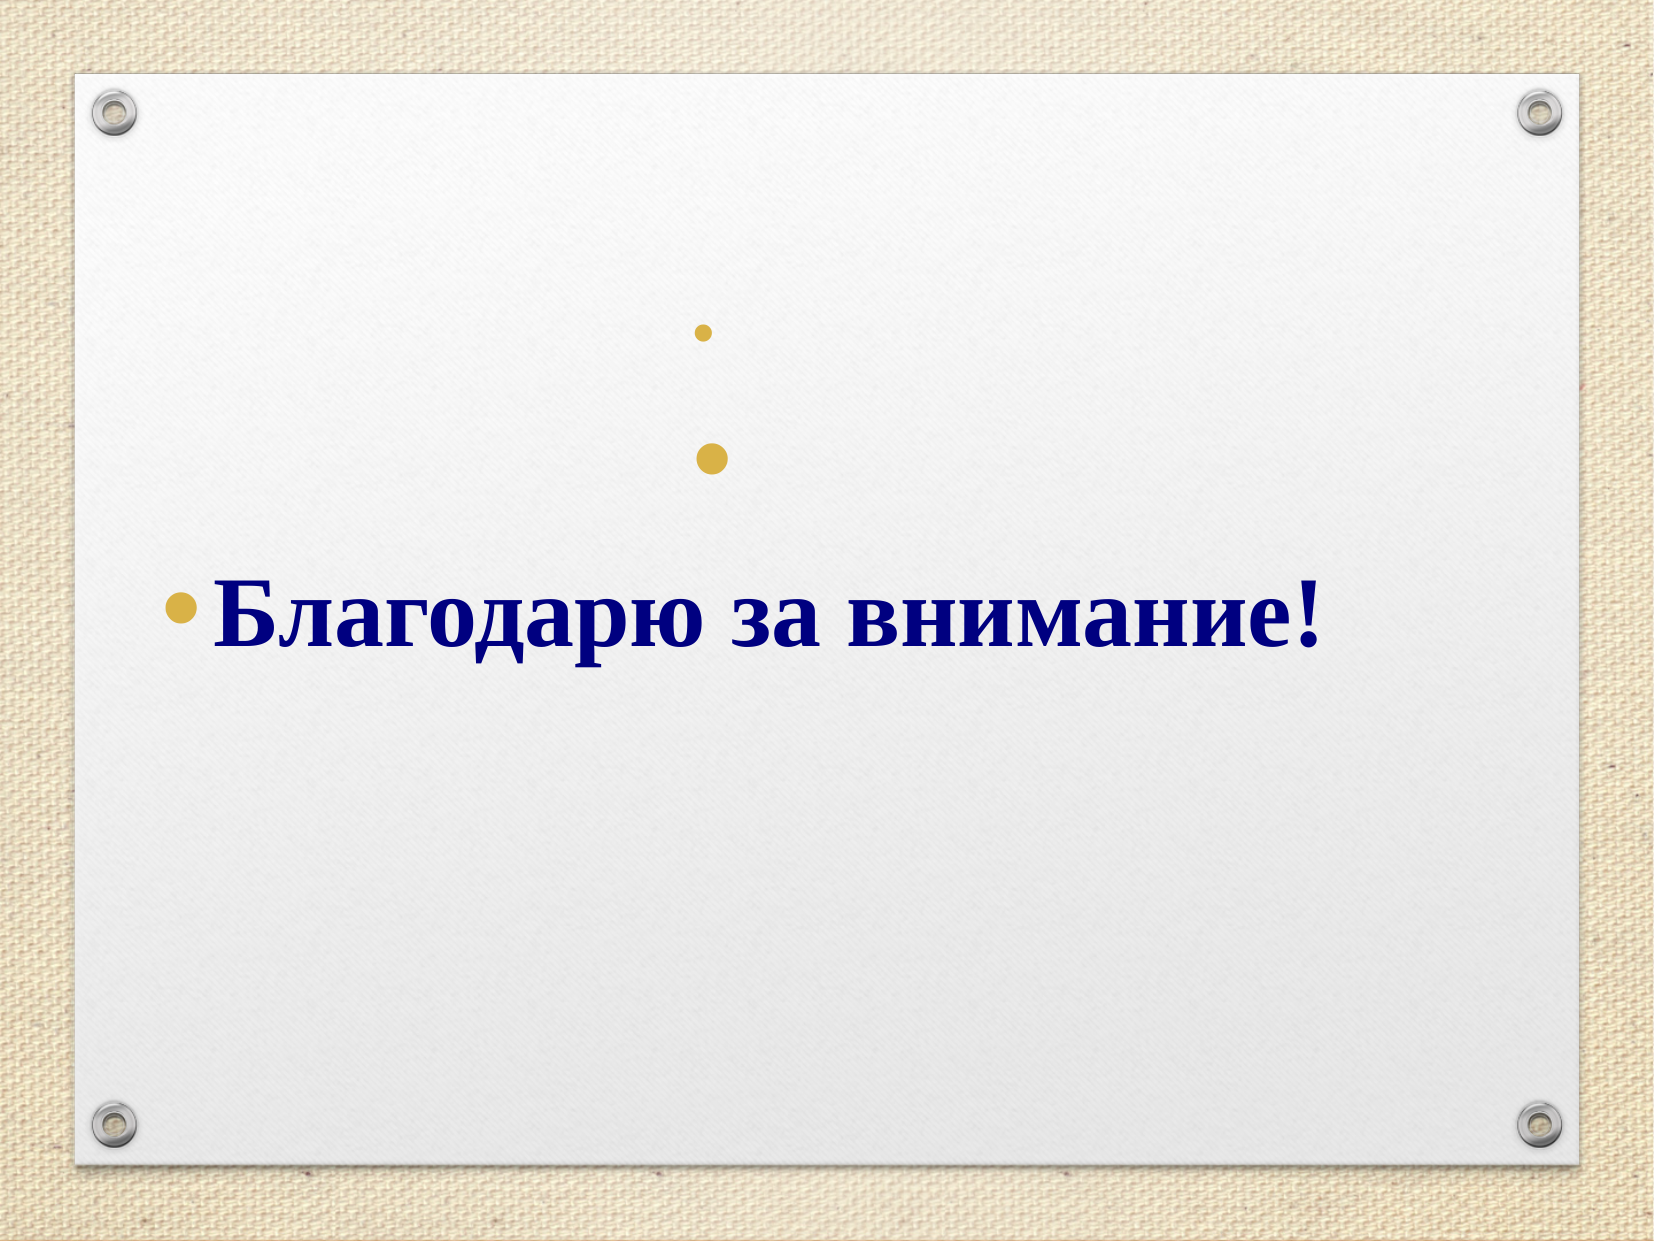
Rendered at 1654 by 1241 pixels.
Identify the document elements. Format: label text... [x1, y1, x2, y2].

list Благодарю за внимание! [0, 290, 1489, 1010]
